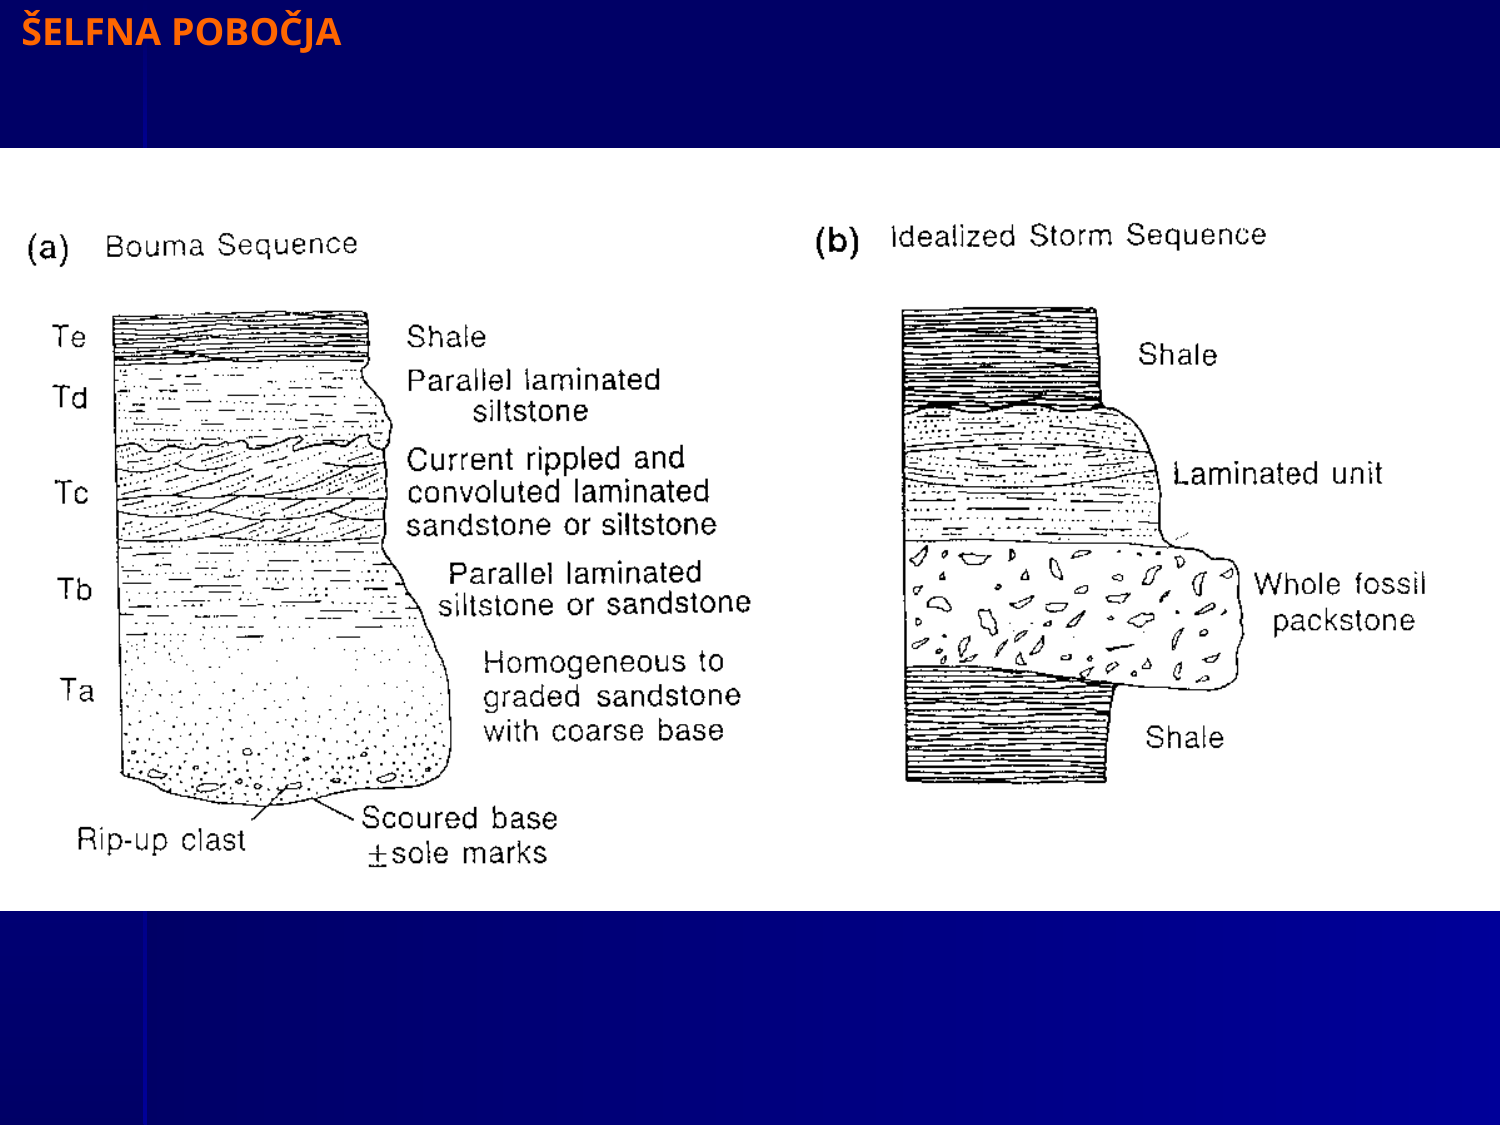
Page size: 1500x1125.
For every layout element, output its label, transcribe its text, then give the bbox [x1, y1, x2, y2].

text_box ŠELFNA POBOČJA [6, 0, 357, 61]
picture [0, 148, 1500, 911]
